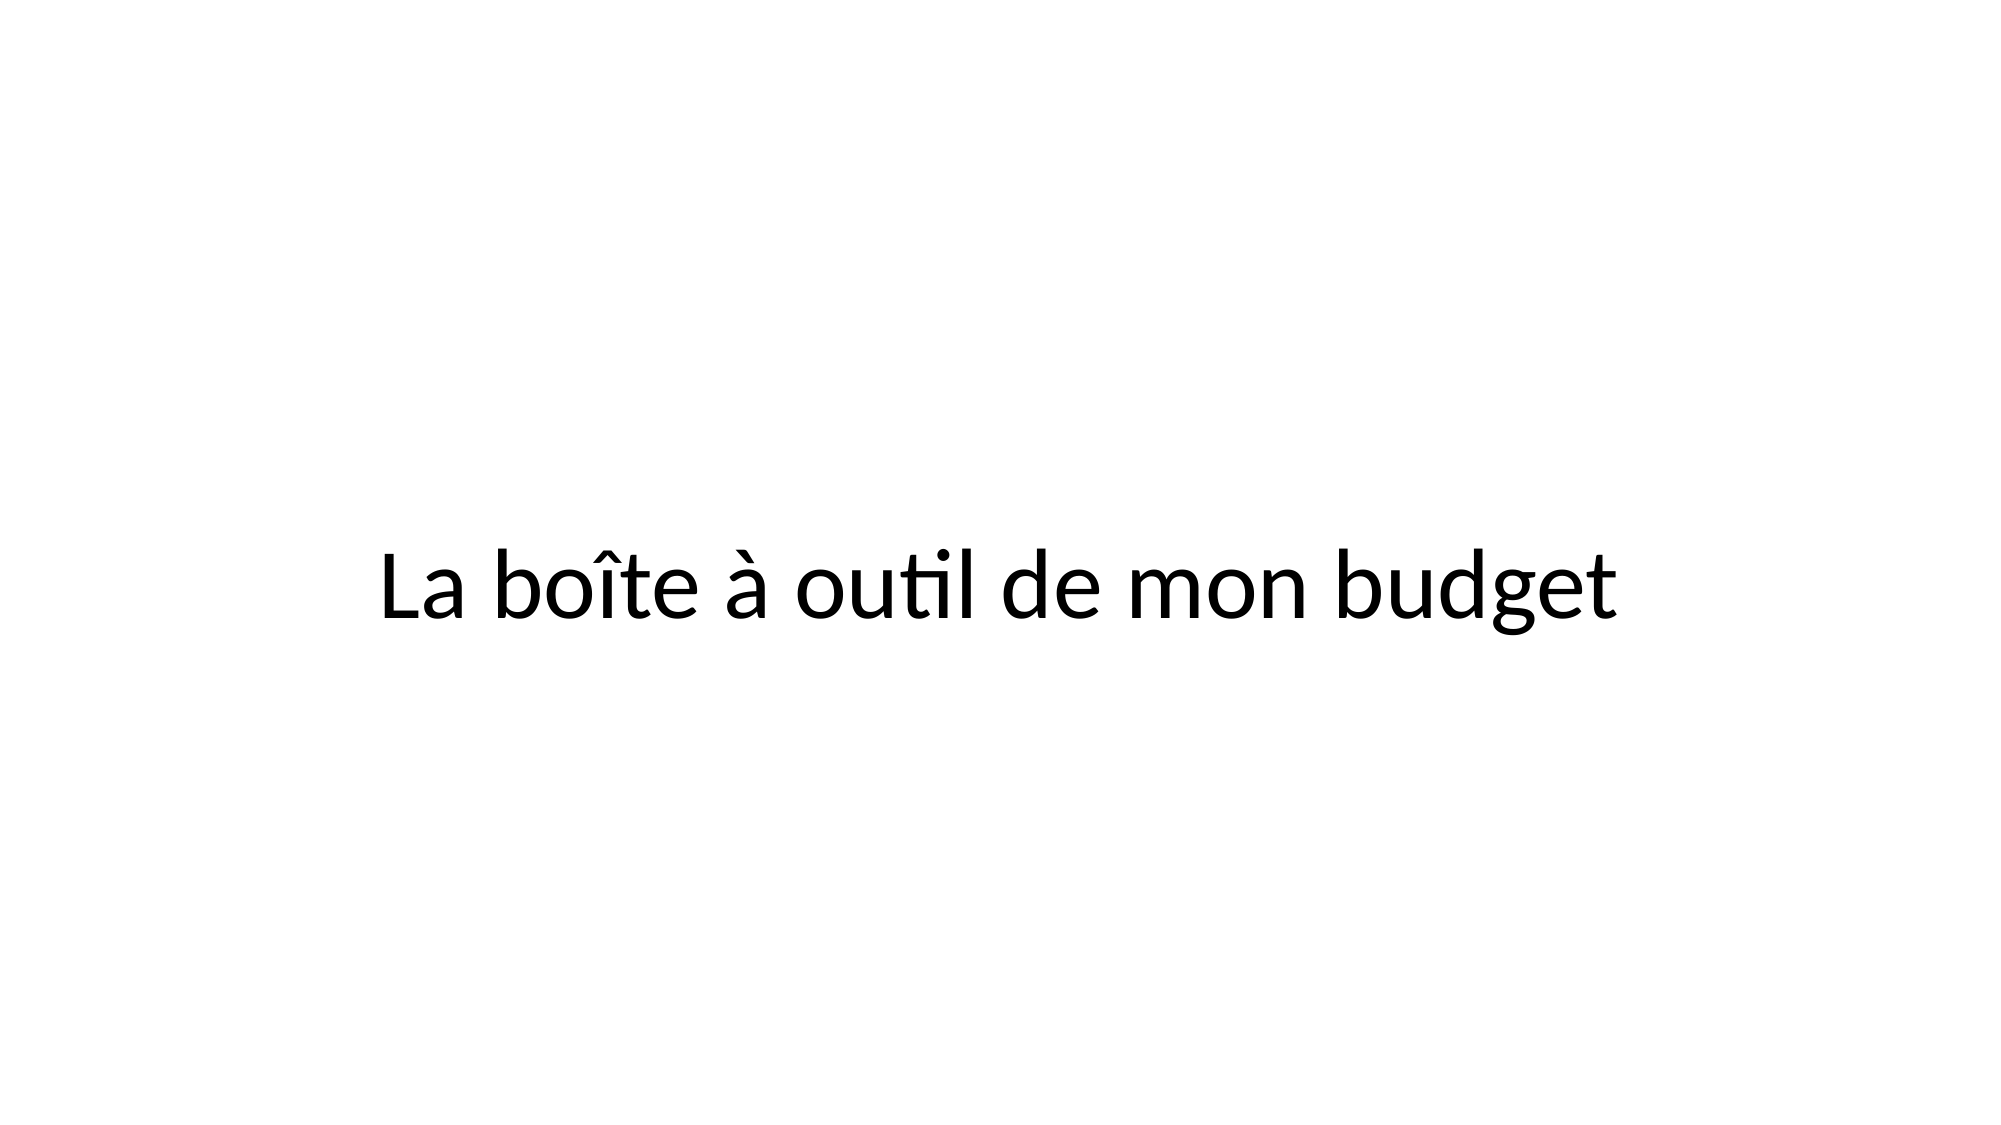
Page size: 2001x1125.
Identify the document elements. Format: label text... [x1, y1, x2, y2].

text_box La boîte à outil de mon budget [278, 331, 1789, 650]
